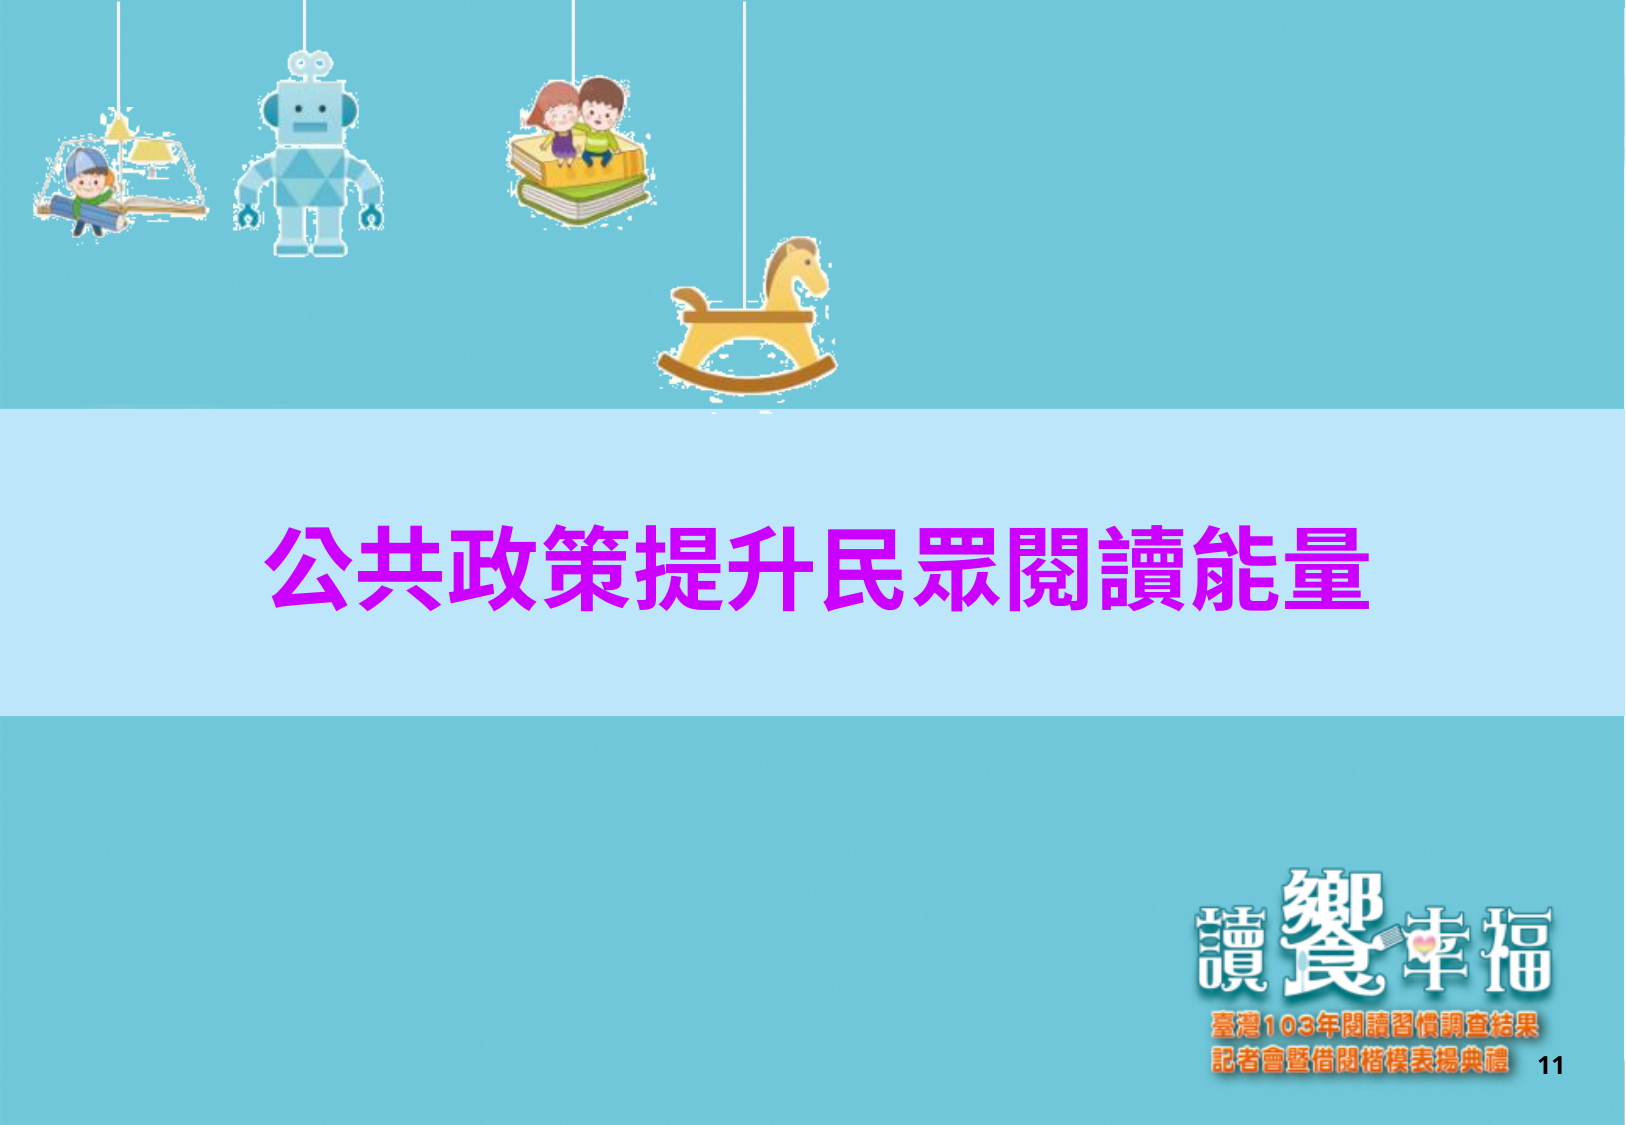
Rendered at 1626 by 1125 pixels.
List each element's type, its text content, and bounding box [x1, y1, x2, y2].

picture [0, 0, 1625, 433]
text_box [0, 408, 1625, 717]
text_box 公共政策提升民眾閱讀能量 [247, 504, 1390, 630]
slide_number <編號> [1201, 1042, 1581, 1103]
picture [0, 717, 1625, 1125]
